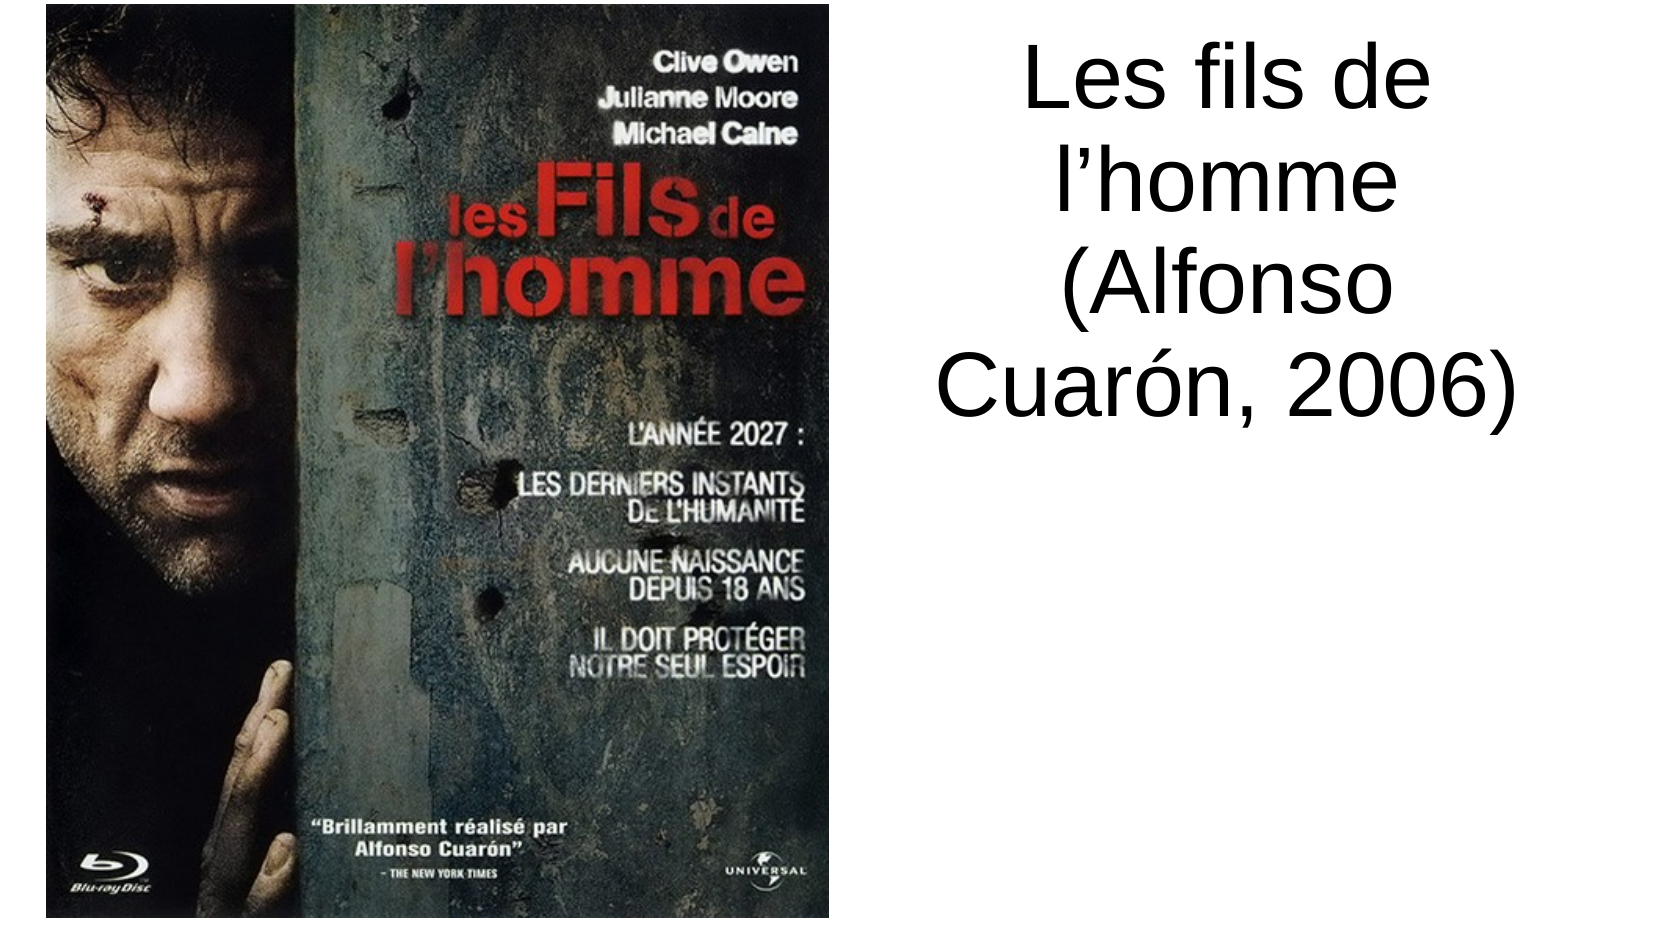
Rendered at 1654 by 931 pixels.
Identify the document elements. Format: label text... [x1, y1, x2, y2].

picture [46, 4, 829, 918]
title Les fils de l’homme (Alfonso Cuarón, 2006) [906, 25, 1550, 436]
